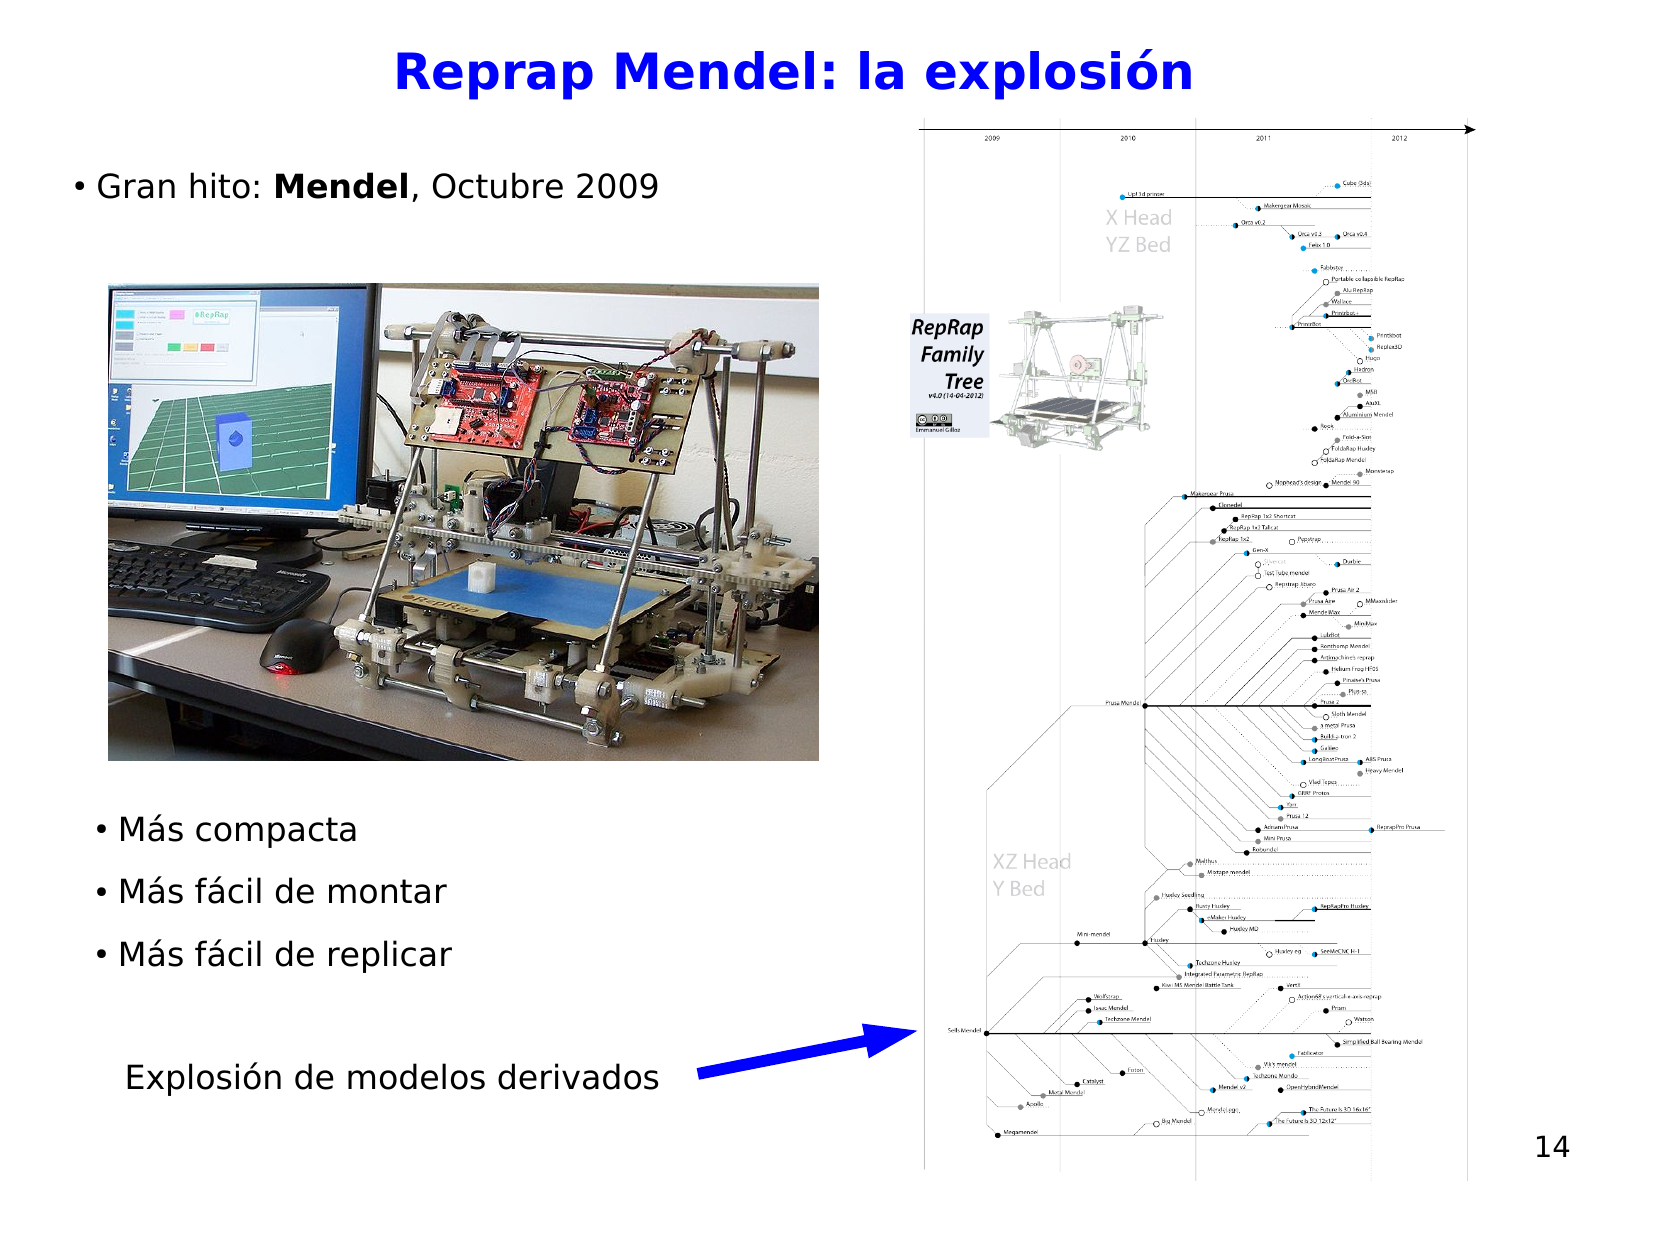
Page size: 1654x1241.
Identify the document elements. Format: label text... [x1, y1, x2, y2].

picture [108, 283, 819, 761]
text_box Explosión de modelos derivados [99, 1051, 760, 1111]
text_box Reprap Mendel: la explosión [378, 36, 1211, 110]
picture [910, 118, 1476, 1181]
text_box Más compacta Más fácil de montar Más fácil de replicar [80, 803, 742, 982]
text_box Gran hito: Mendel, Octubre 2009 [59, 159, 720, 219]
